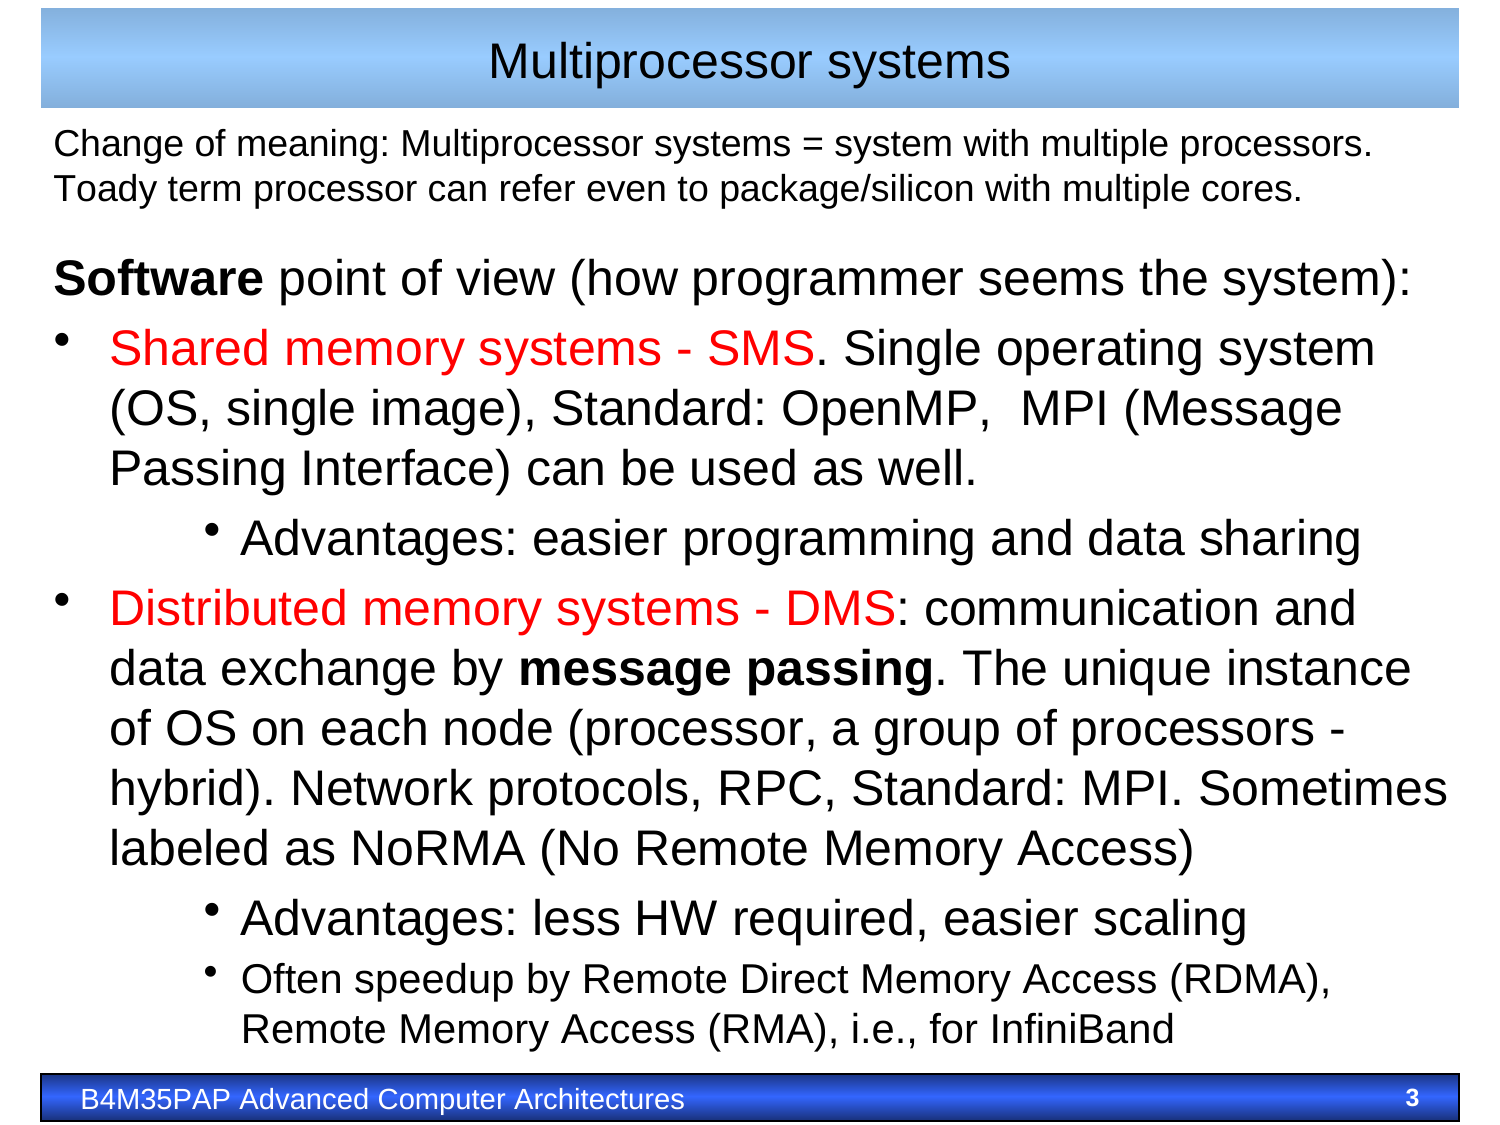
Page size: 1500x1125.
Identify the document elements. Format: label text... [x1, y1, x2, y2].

list Change of meaning: Multiprocessor systems = system with multiple processors. Toady term processor can refer even to package/silicon with multiple cores. Software point of view (how programmer seems the system): Shared memory systems - SMS. Single operating system (OS, single image), Standard: OpenMP, MPI (Message Passing Interface) can be used as well. Advantages: easier programming and data sharing Distributed memory systems - DMS: communication and data exchange by message passing. The unique instance of OS on each node (processor, a group of processors - hybrid). Network protocols, RPC, Standard: MPI. Sometimes labeled as NoRMA (No Remote Memory Access) Advantages: less HW required, easier scaling Often speedup by Remote Direct Memory Access (RDMA), Remote Memory Access (RMA), i.e., for InfiniBand [38, 111, 1469, 1063]
title Multiprocessor systems [41, 8, 1459, 108]
